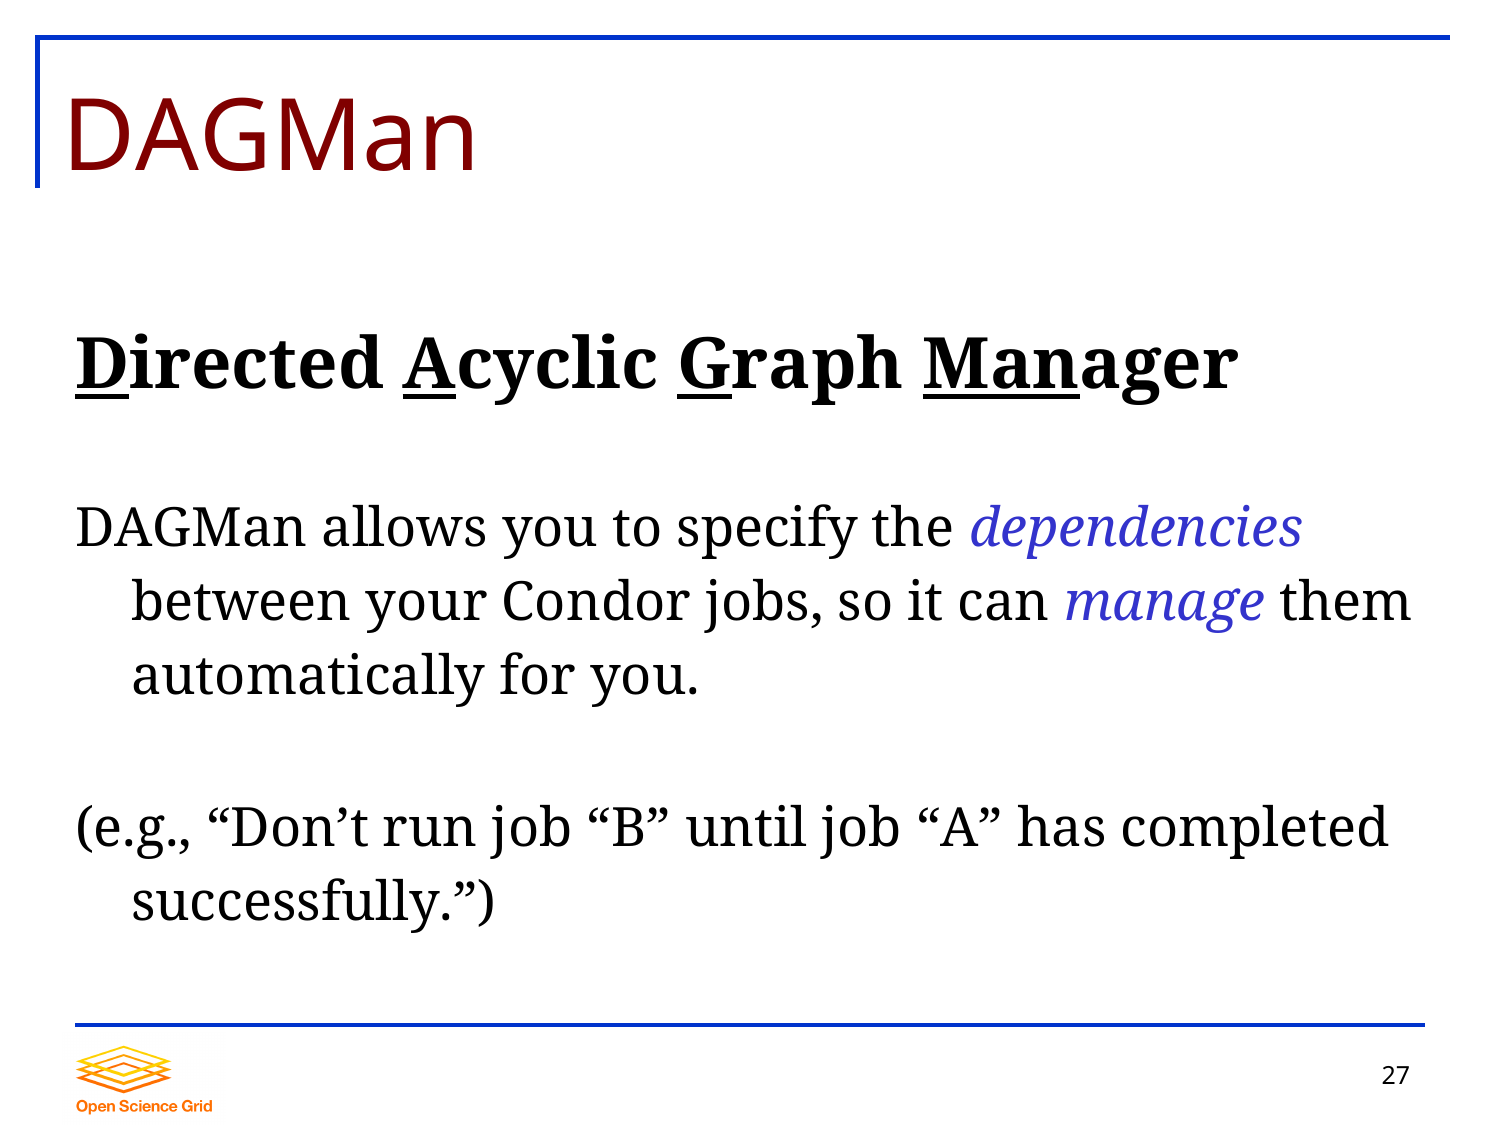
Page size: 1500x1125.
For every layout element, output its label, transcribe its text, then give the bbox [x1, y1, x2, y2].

picture [62, 1032, 226, 1125]
list Directed Acyclic Graph Manager DAGMan allows you to specify the dependencies between your Condor jobs, so it can manage them automatically for you. (e.g., “Don’t run job “B” until job “A” has completed successfully.”)‏ [75, 312, 1424, 1006]
title DAGMan [62, 71, 1451, 192]
